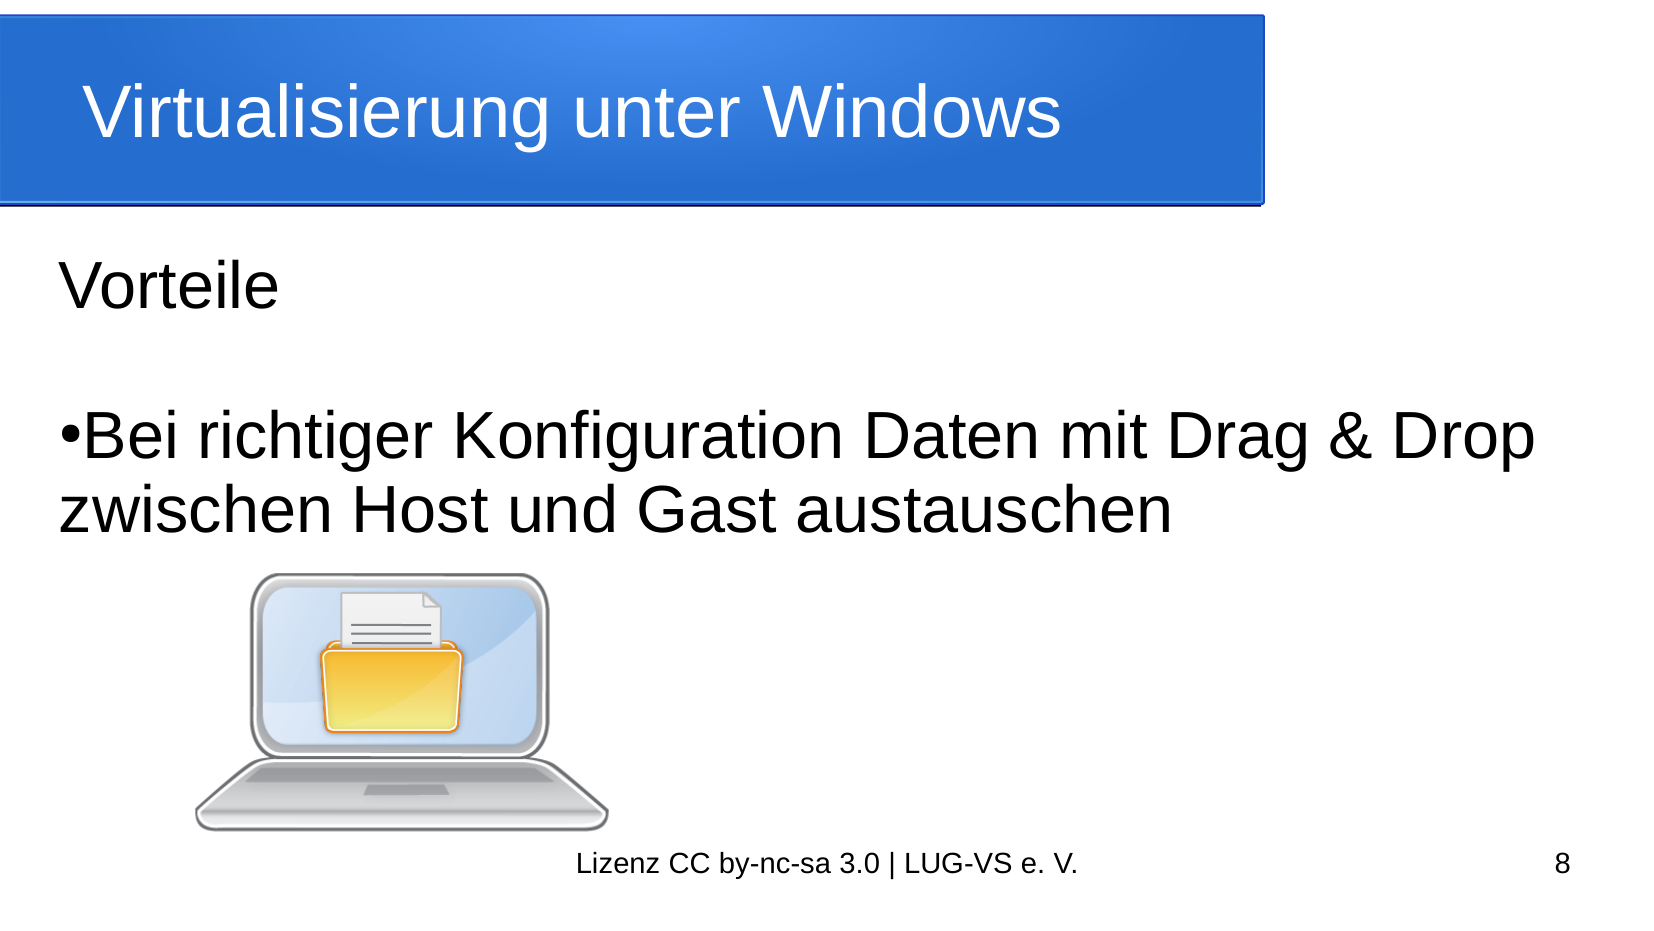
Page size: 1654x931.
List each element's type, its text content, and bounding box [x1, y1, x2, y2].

text_box Vorteile Bei richtiger Konfiguration Daten mit Drag & Drop zwischen Host und Gast austauschen [59, 248, 1607, 847]
title Virtualisierung unter Windows [82, 35, 1235, 189]
picture [177, 555, 627, 850]
